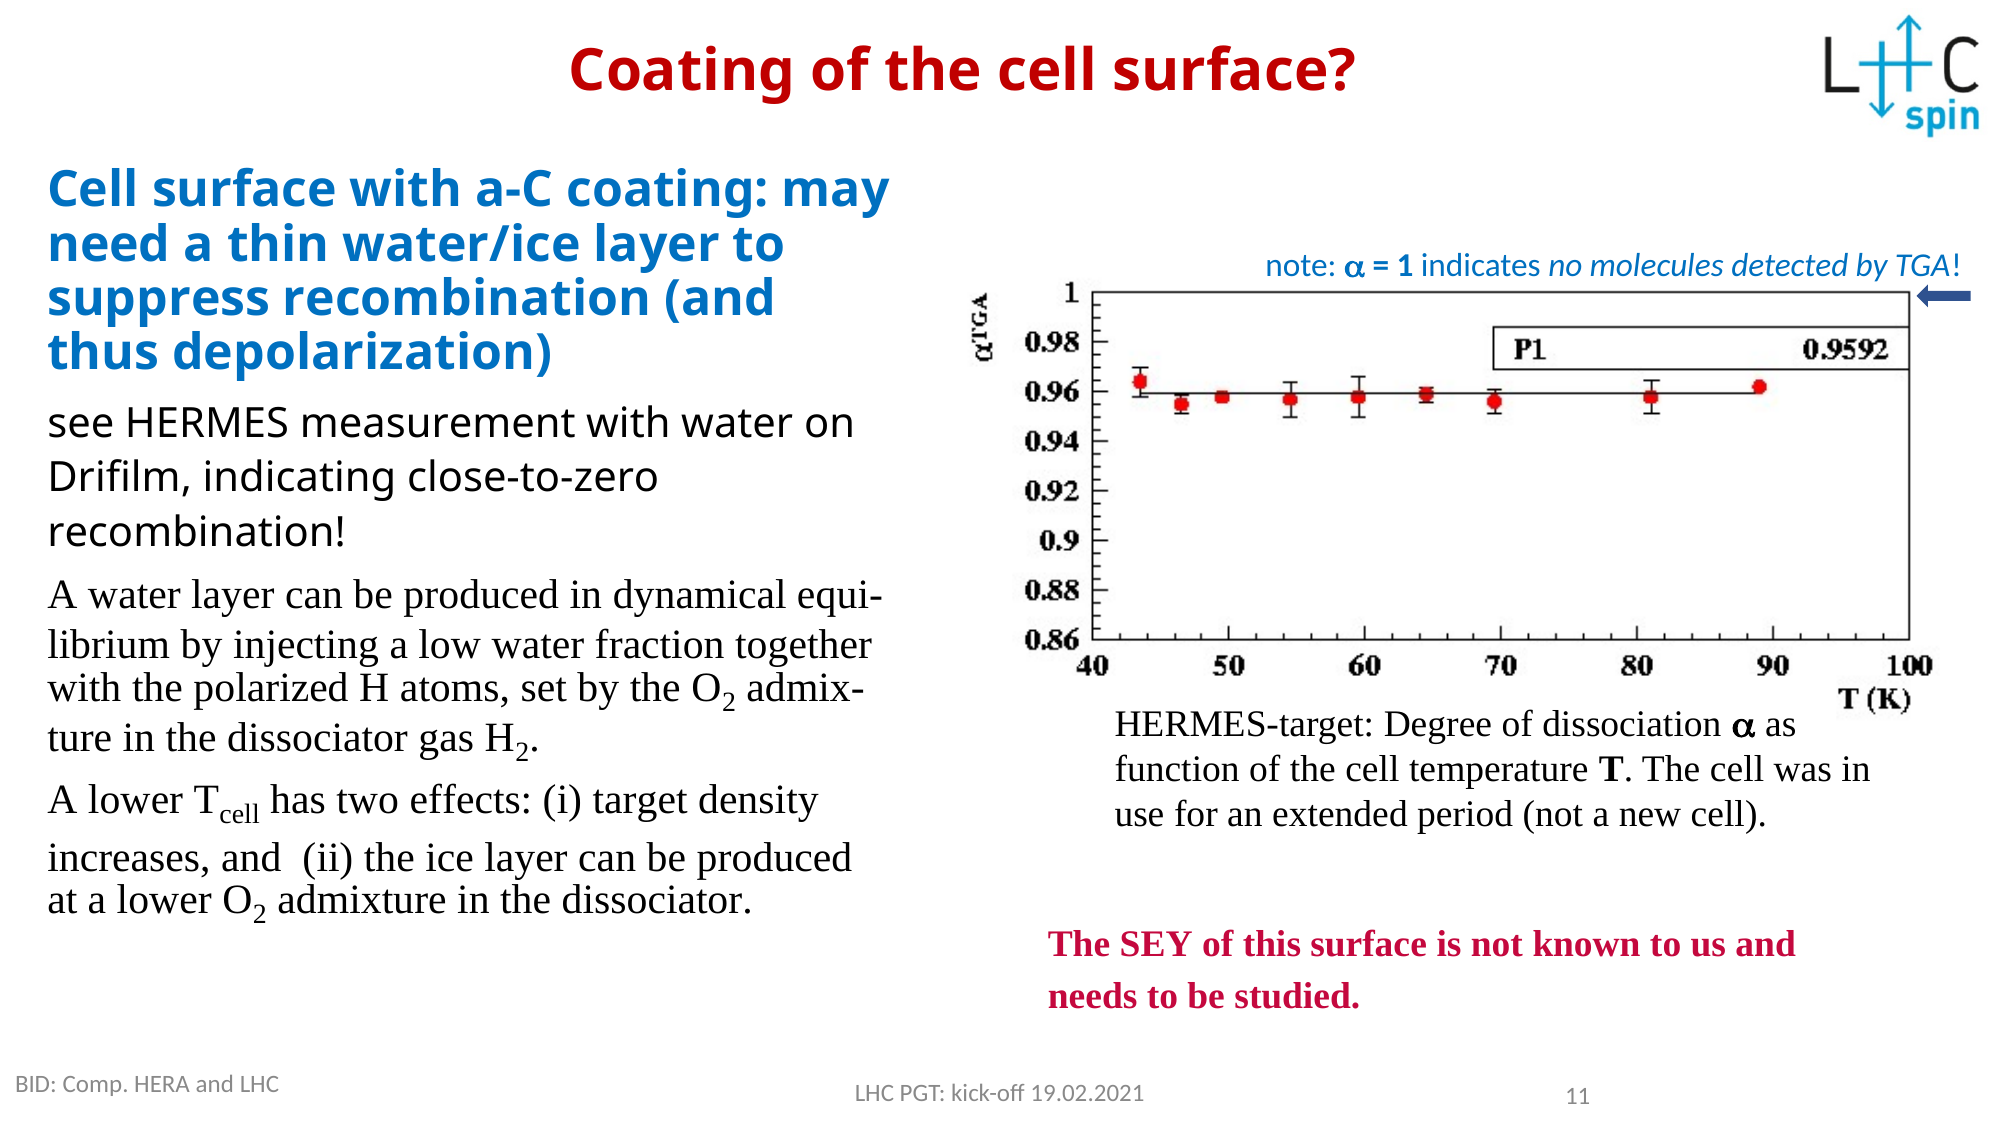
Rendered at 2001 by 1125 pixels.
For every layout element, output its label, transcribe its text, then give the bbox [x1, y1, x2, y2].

text_box HERMES-target: Degree of dissociation a as function of the cell temperature T. The cell was in use for an extended period (not a new cell). [1099, 691, 1903, 844]
text_box The SEY of this surface is not known to us and needs to be studied. [1032, 904, 1871, 1021]
text_box [1550, 1065, 2000, 1125]
picture [1816, 8, 1989, 142]
picture [954, 264, 1951, 733]
text_box [1921, 292, 1968, 300]
text_box note: a = 1 indicates no molecules detected by TGA! [1250, 235, 2000, 292]
text_box BID: Comp. HERA and LHC [0, 1052, 451, 1113]
text_box Coating of the cell surface? [107, 16, 1749, 113]
text_box Cell surface with a-C coating: may need a thin water/ice layer to suppress recombination (and thus depolarization) see HERMES measurement with water on Drifilm, indicating close-to-zero recombination! A water layer can be produced in dynamical equi-librium by injecting a low water fraction together with the polarized H atoms, set by the O2 admix-ture in the dissociator gas H2. A lower Tcell has two effects: (i) target density increases, and (ii) the ice layer can be produced at a lower O2 admixture in the dissociator. [32, 155, 908, 945]
text_box LHC PGT: kick-off 19.02.2021 [662, 1061, 1338, 1122]
